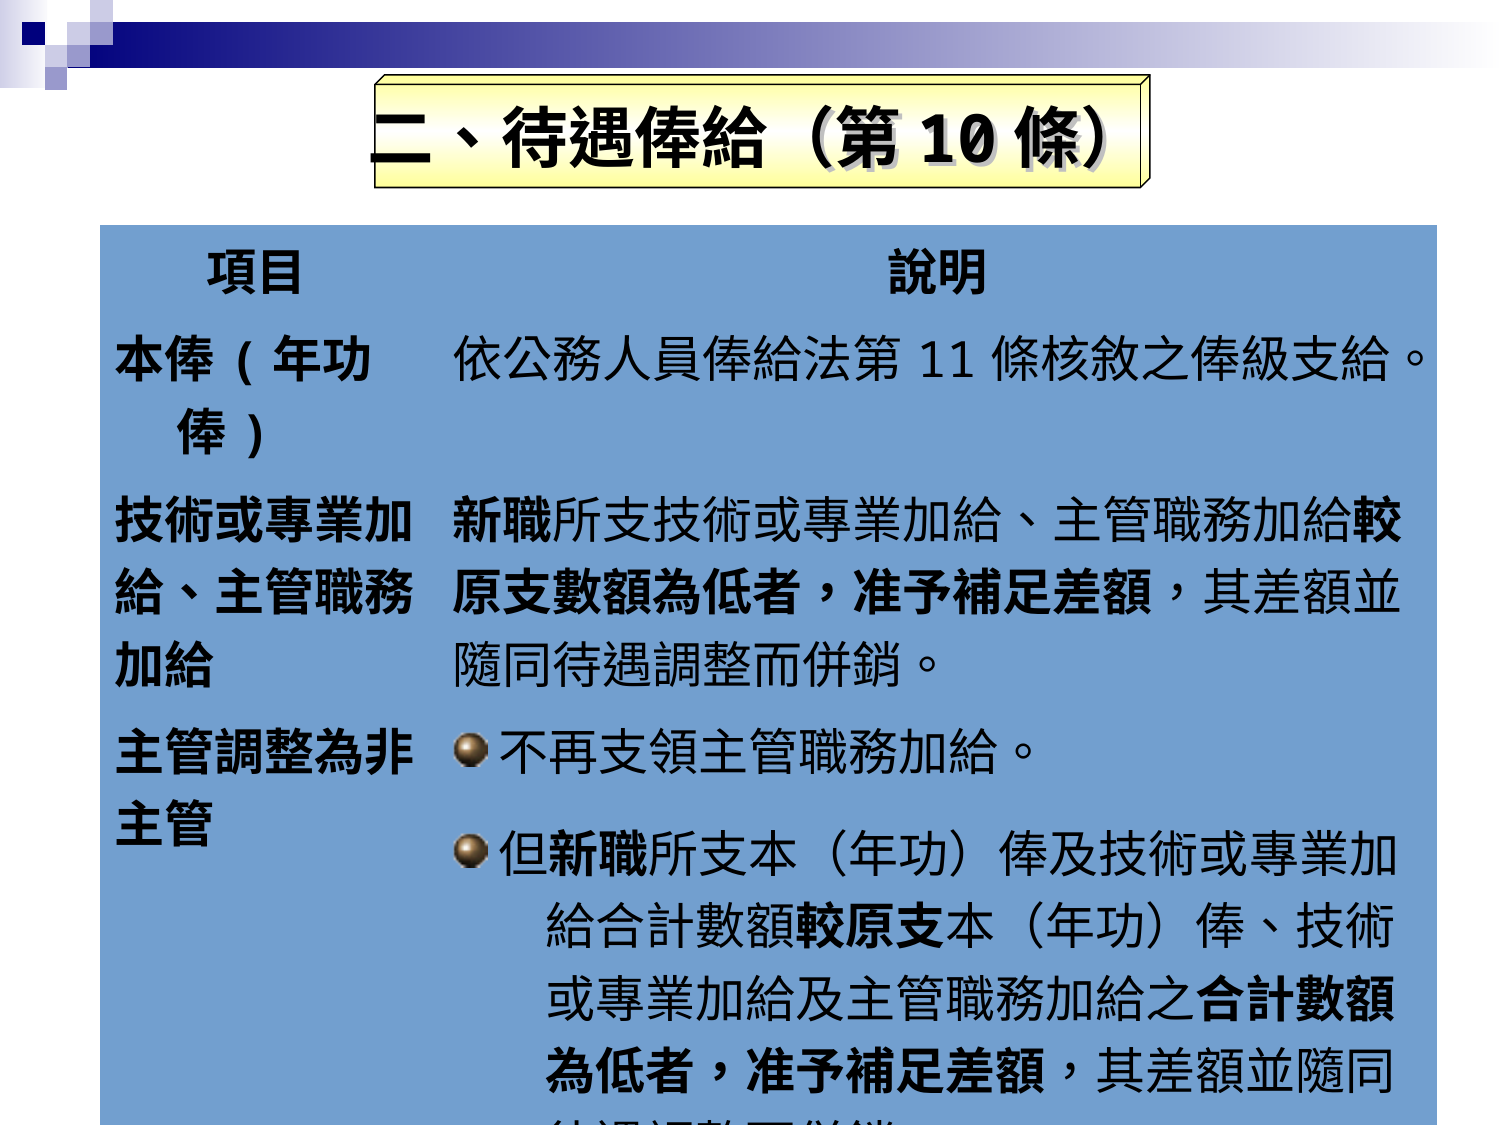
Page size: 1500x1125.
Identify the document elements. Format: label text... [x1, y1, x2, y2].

table_cell 技術或專業加給、主管職務加給 [100, 473, 437, 705]
table_cell 主管調整為非主管 [100, 705, 437, 1125]
table_cell 依公務人員俸給法第11條核敘之俸級支給。 [437, 312, 1437, 473]
table_cell 新職所支技術或專業加給、主管職務加給較原支數額為低者，准予補足差額，其差額並隨同待遇調整而併銷。 [437, 473, 1437, 705]
table_cell 本俸(年功俸) [100, 312, 437, 473]
table_cell 不再支領主管職務加給。 但新職所支本（年功）俸及技術或專業加給合計數額較原支本（年功）俸、技術或專業加給及主管職務加給之合計數額為低者，准予補足差額，其差額並隨同待遇調整而併銷。 [437, 705, 1437, 1125]
table_header 項目 [100, 225, 437, 312]
table_header 說明 [437, 225, 1437, 312]
text_box 二、待遇俸給（第10條） [374, 74, 1150, 188]
